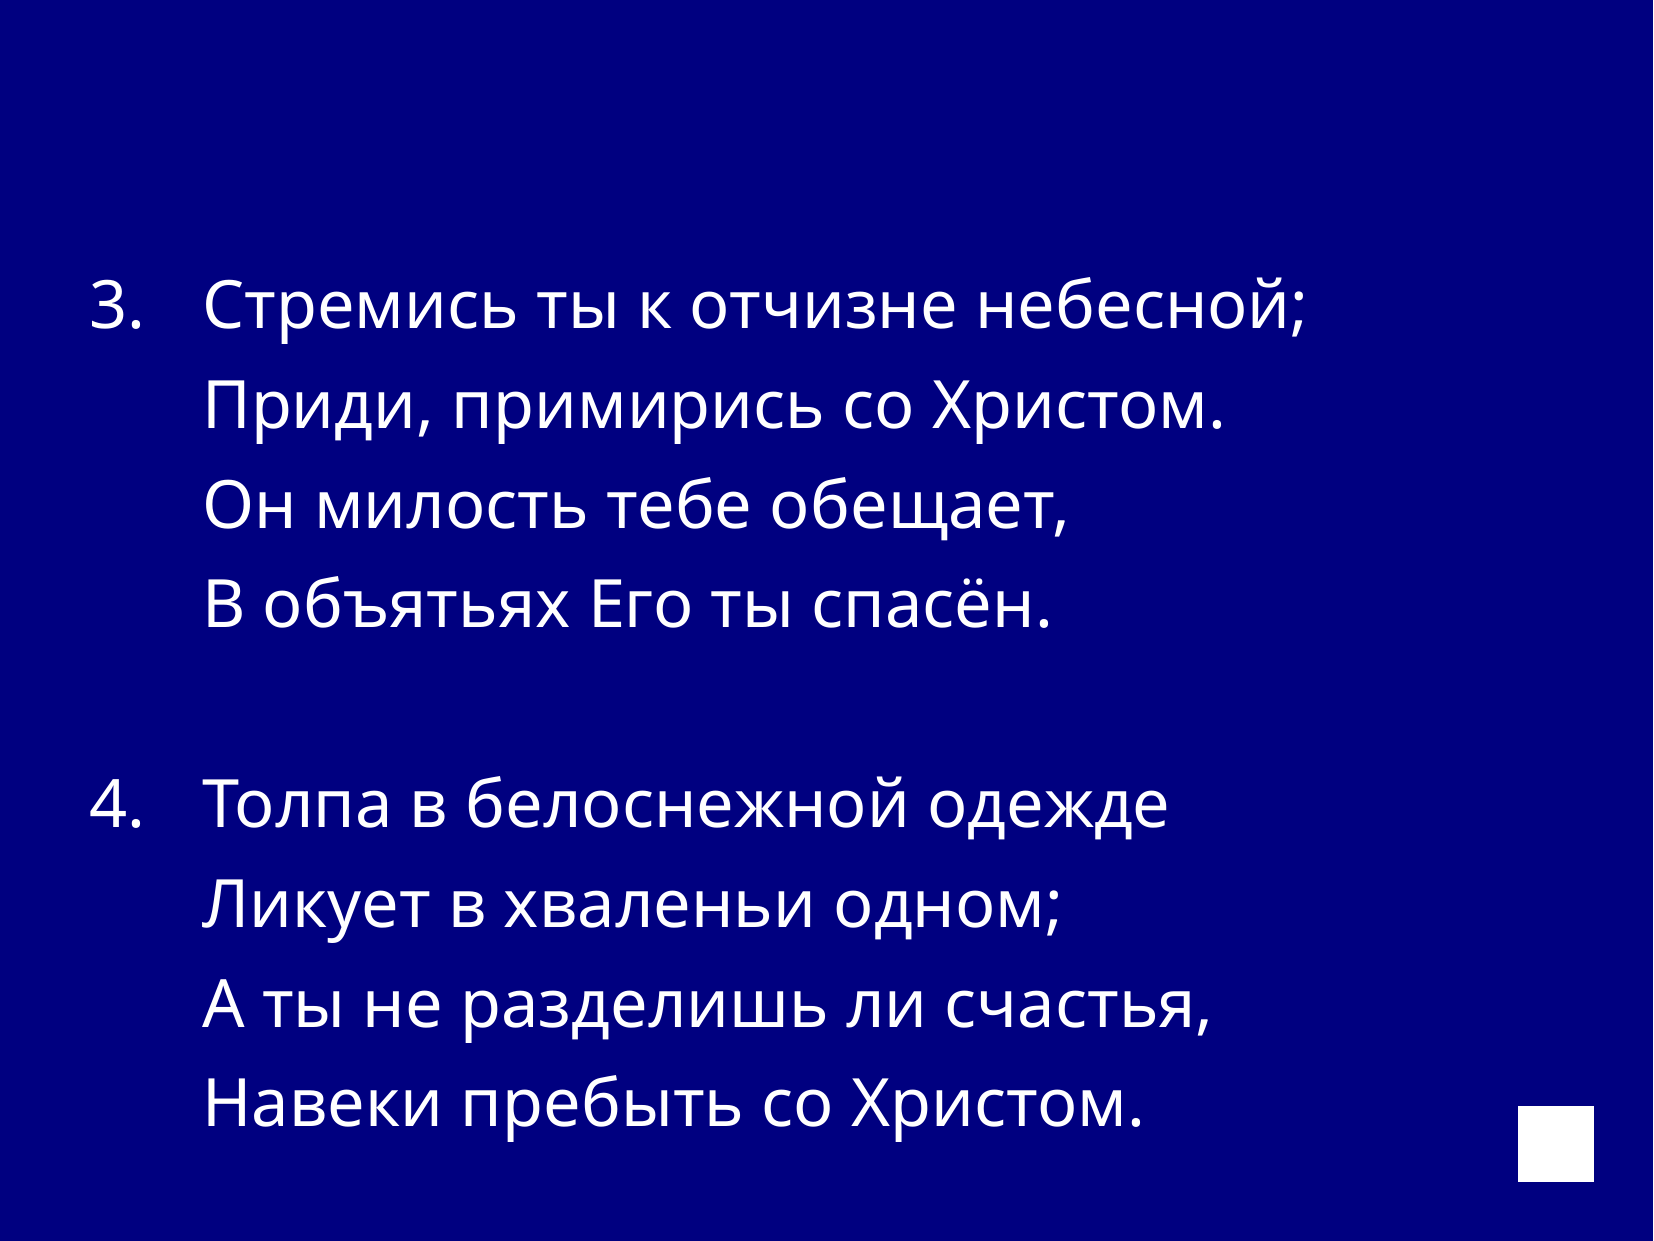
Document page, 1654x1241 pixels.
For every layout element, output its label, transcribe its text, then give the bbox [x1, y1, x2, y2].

text_box 3. Стремись ты к отчизне небесной; Приди, примирись со Христом. Он милость тебе обещает, В объятьях Его ты спасён. 4. Толпа в белоснежной одежде Ликует в хваленьи одном; А ты не разделишь ли счастья, Навеки пребыть со Христом. [75, 150, 1576, 1163]
text_box [1518, 1106, 1594, 1182]
